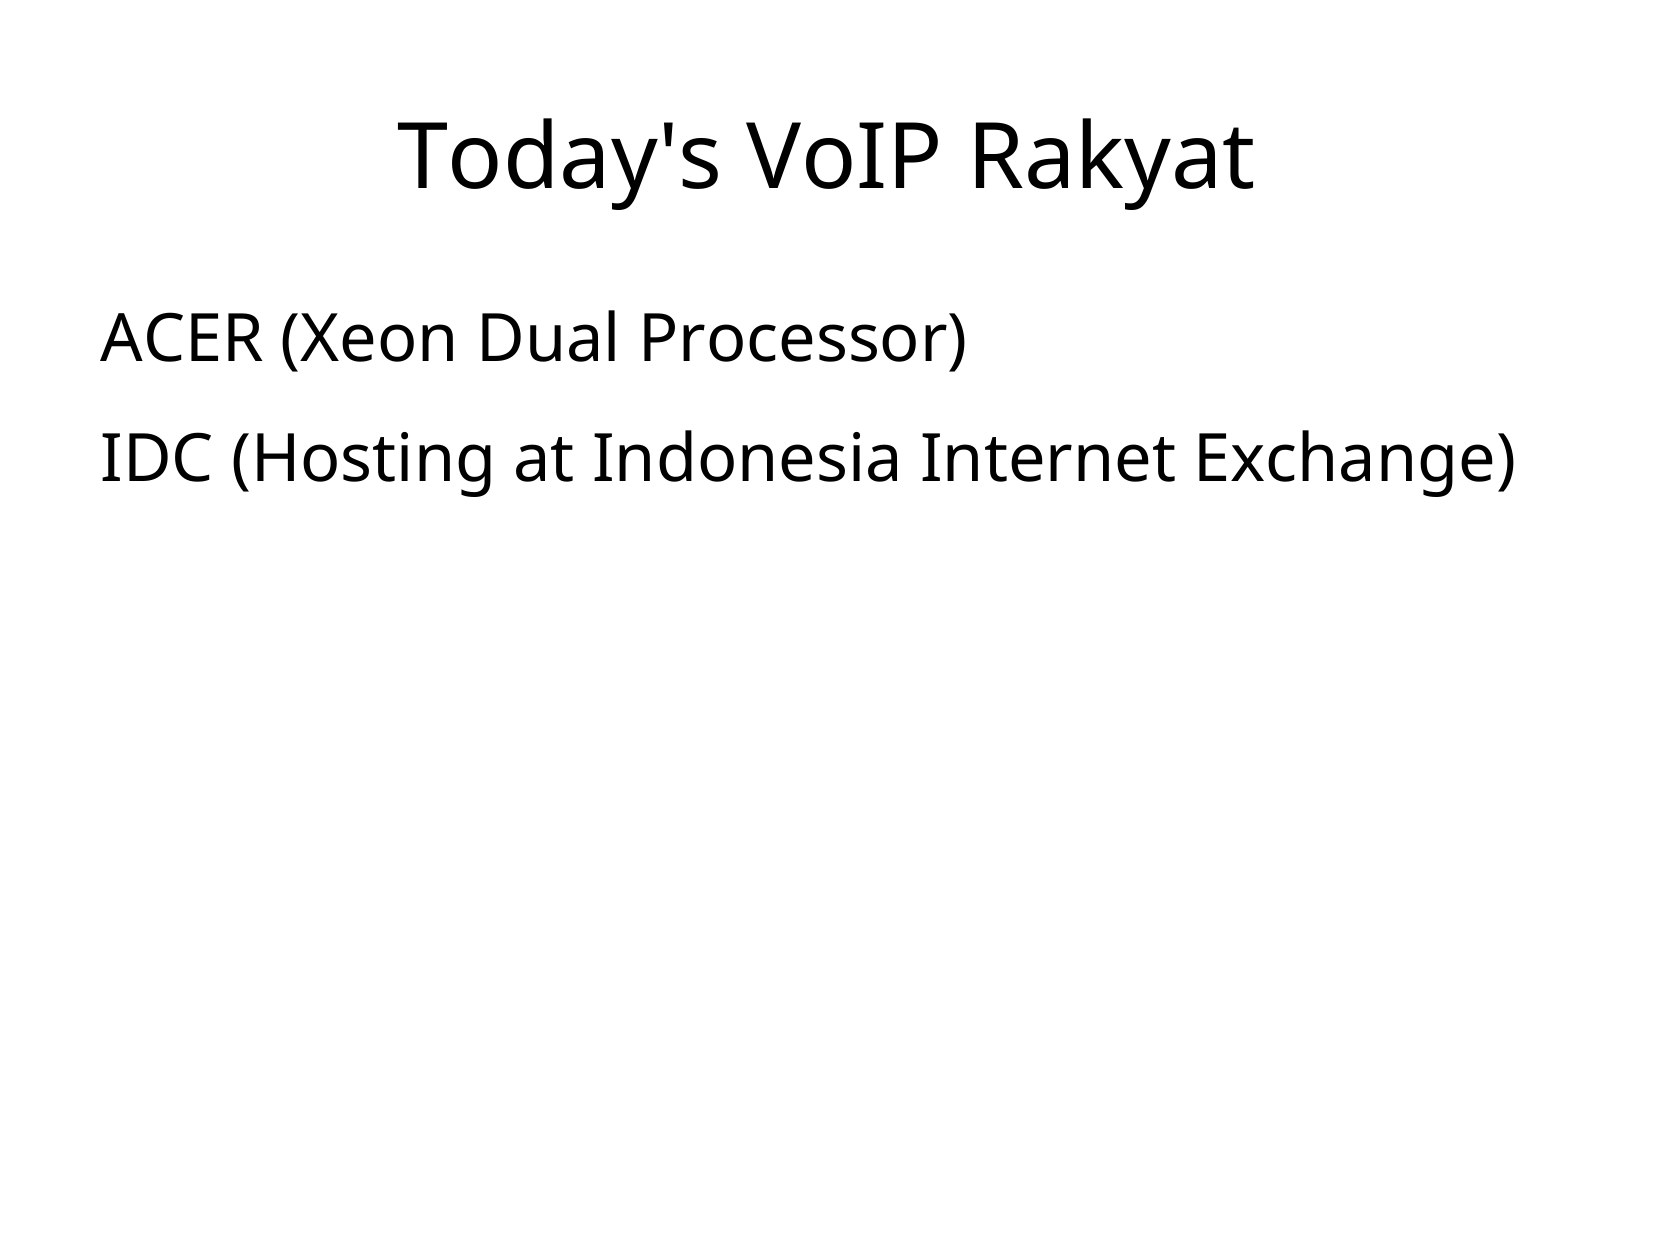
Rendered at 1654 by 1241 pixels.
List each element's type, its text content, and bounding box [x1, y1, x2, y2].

title Today's VoIP Rakyat [82, 49, 1571, 257]
list ACER (Xeon Dual Processor) IDC (Hosting at Indonesia Internet Exchange) [82, 290, 1571, 1109]
